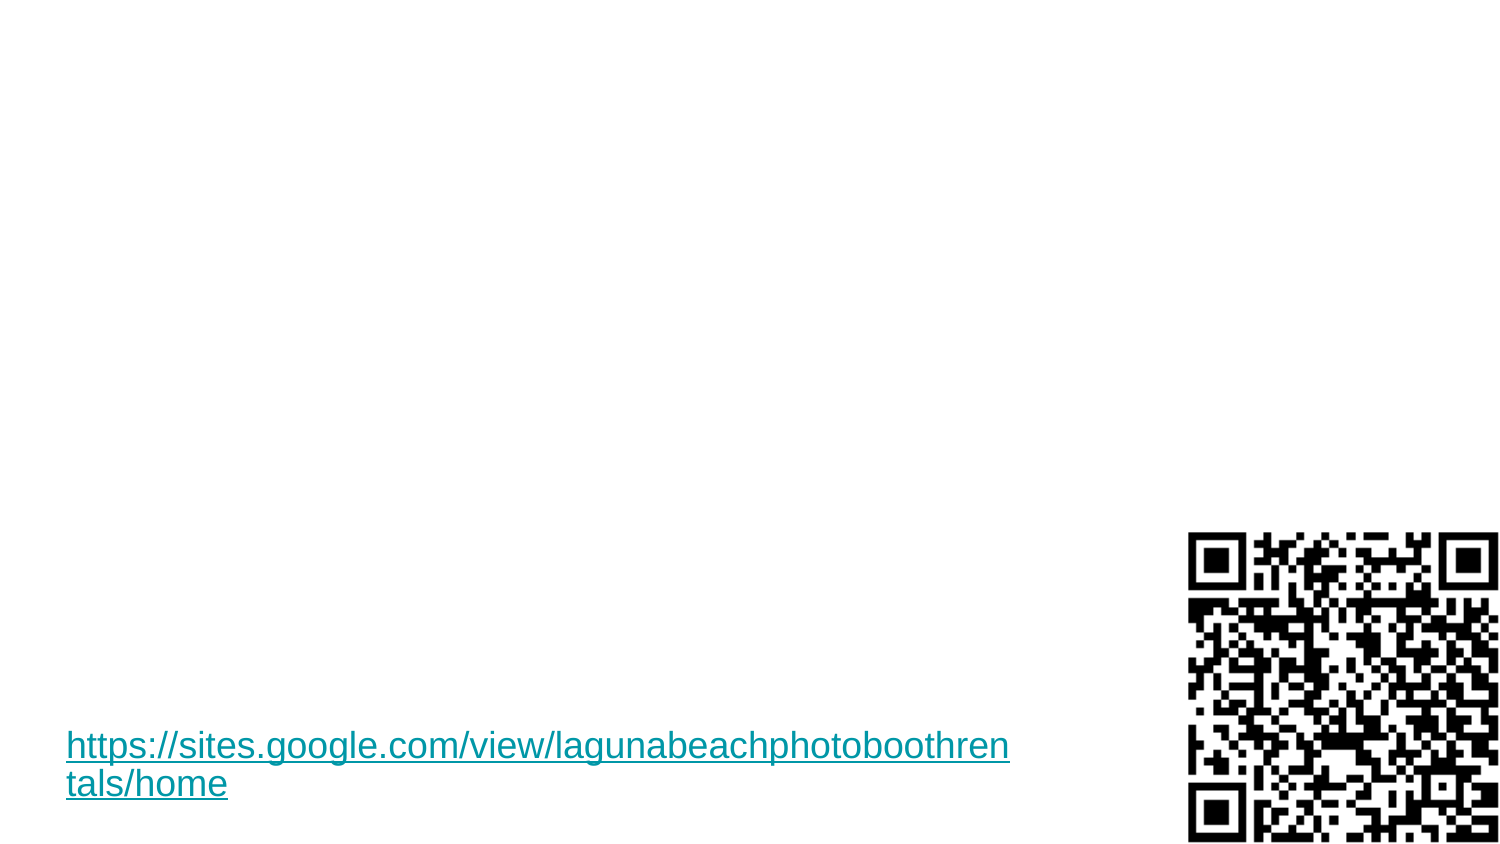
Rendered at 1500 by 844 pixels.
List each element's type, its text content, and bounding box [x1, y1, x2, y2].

picture [1187, 531, 1500, 844]
list https://sites.google.com/view/lagunabeachphotoboothrentals/home [51, 694, 1036, 794]
